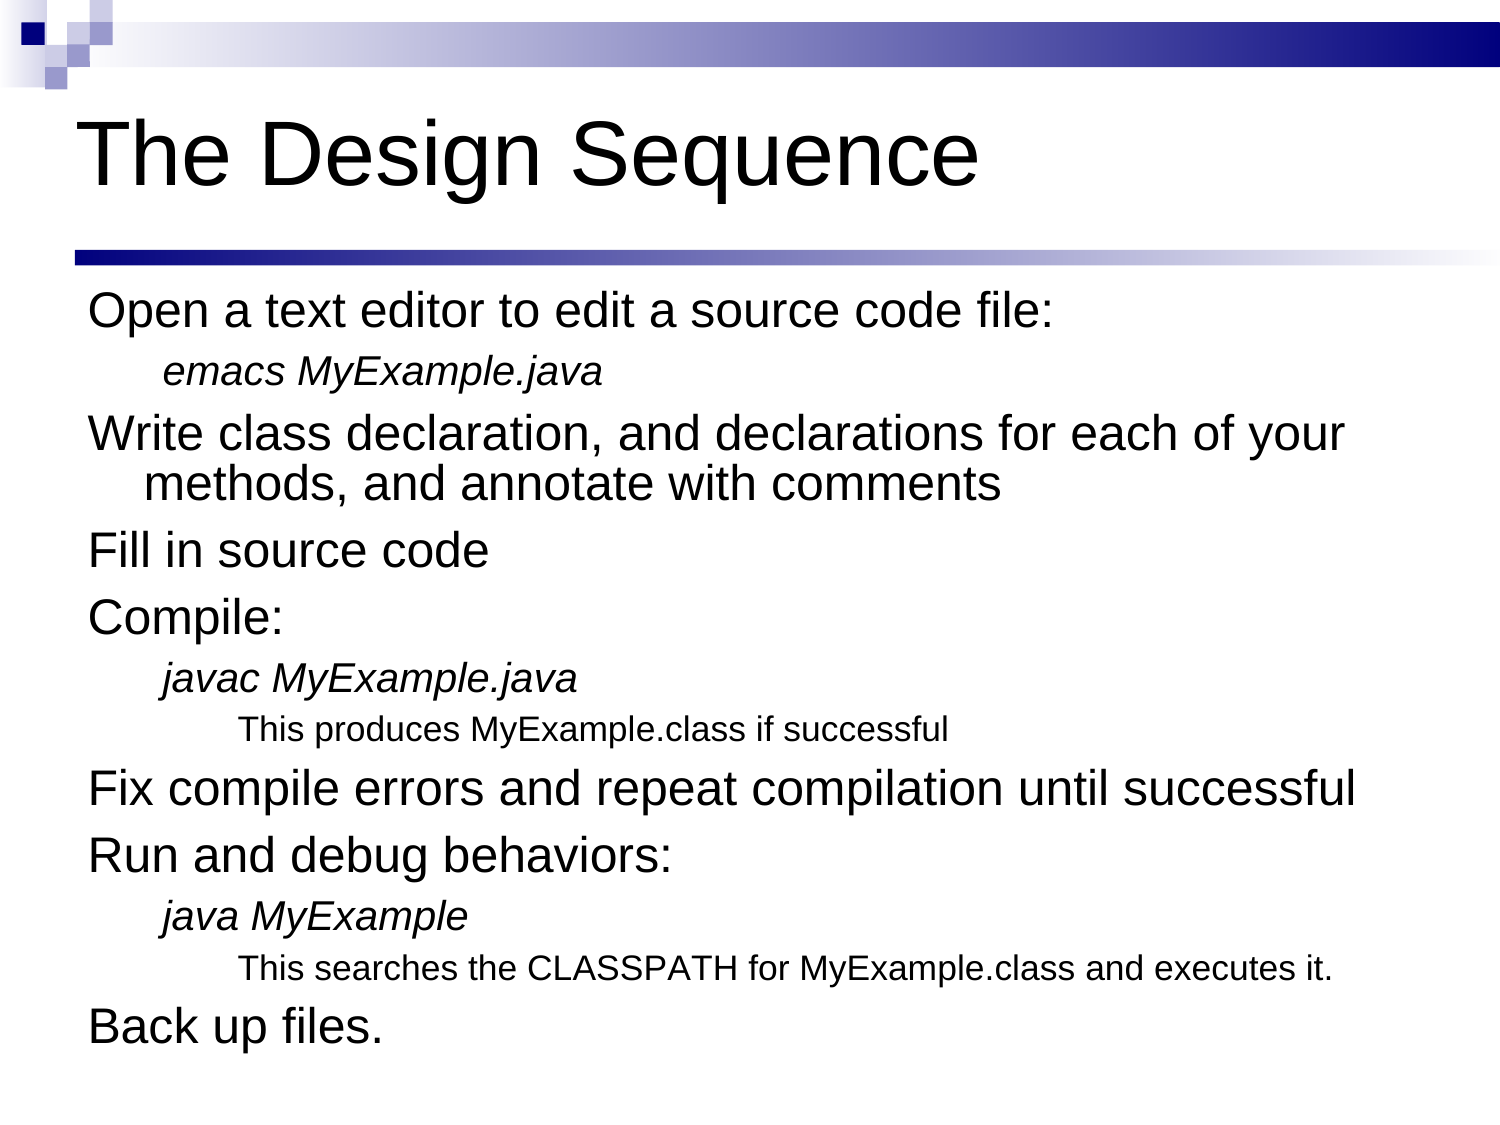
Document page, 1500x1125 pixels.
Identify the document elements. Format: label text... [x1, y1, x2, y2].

list Open a text editor to edit a source code file: emacs MyExample.java Write class declaration, and declarations for each of your methods, and annotate with comments Fill in source code Compile: javac MyExample.java This produces MyExample.class if successful Fix compile errors and repeat compilation until successful Run and debug behaviors: java MyExample This searches the CLASSPATH for MyExample.class and executes it. Back up files. [87, 287, 1426, 1060]
title The Design Sequence [75, 75, 1426, 238]
